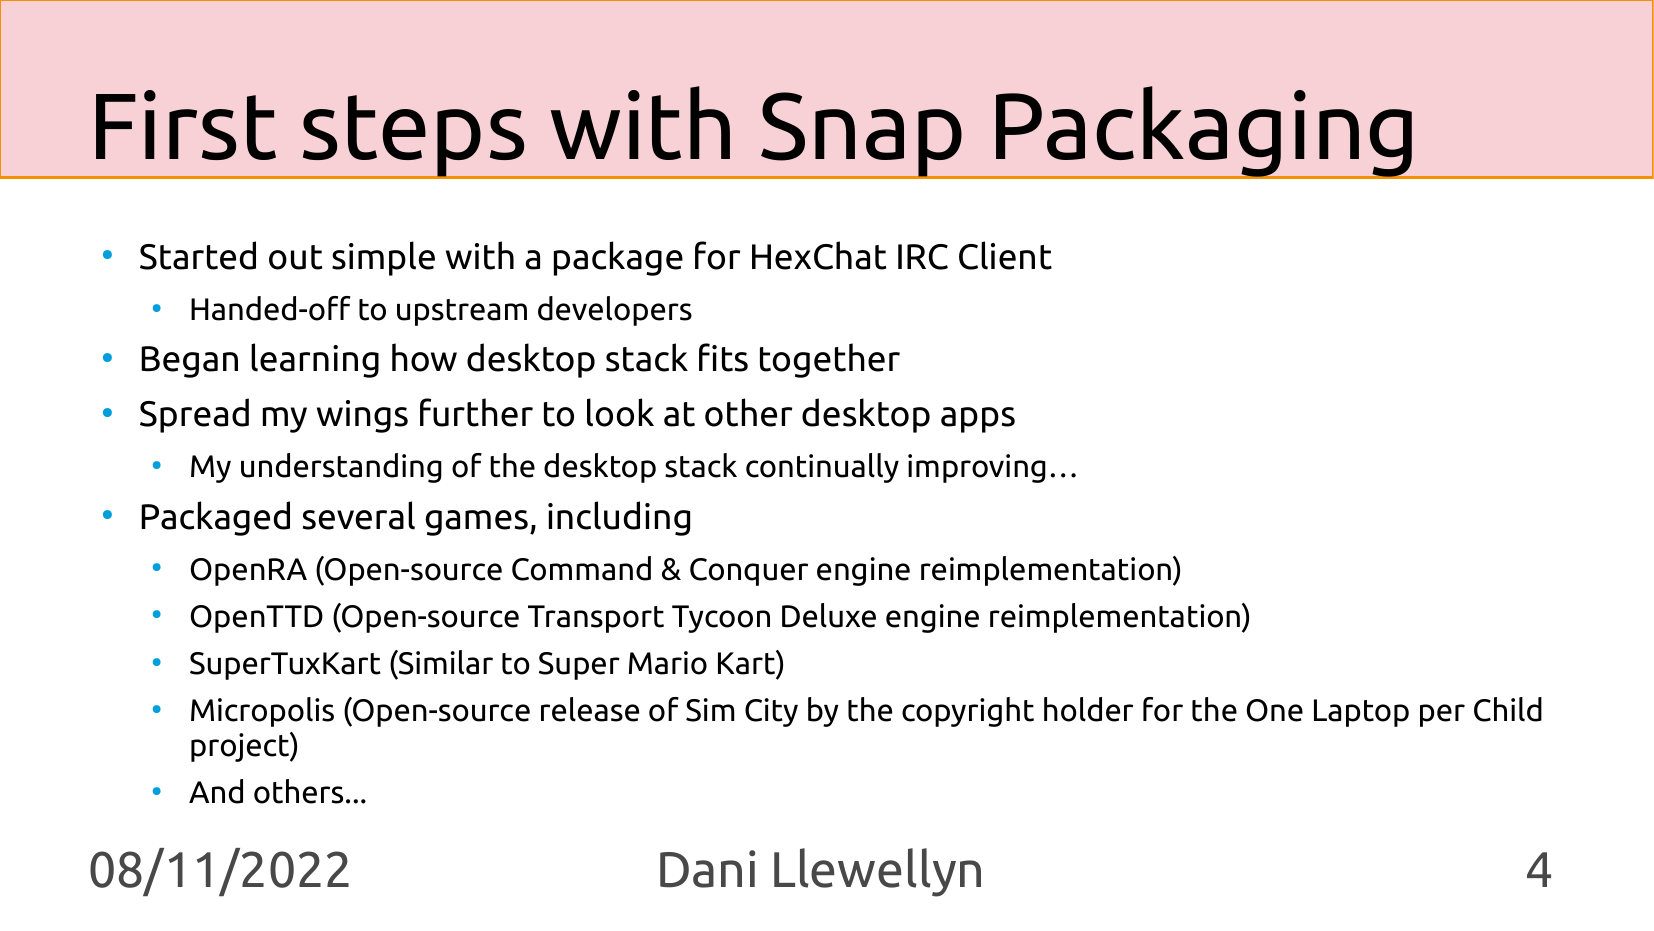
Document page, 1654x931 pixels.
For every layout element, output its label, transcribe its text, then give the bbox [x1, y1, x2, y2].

title First steps with Snap Packaging [88, 14, 1565, 178]
list Started out simple with a package for HexChat IRC Client Handed-off to upstream developers Began learning how desktop stack fits together Spread my wings further to look at other desktop apps My understanding of the desktop stack continually improving… Packaged several games, including OpenRA (Open-source Command & Conquer engine reimplementation) OpenTTD (Open-source Transport Tycoon Deluxe engine reimplementation) SuperTuxKart (Similar to Super Mario Kart) Micropolis (Open-source release of Sim City by the copyright holder for the One Laptop per Child project) And others... [88, 236, 1565, 813]
